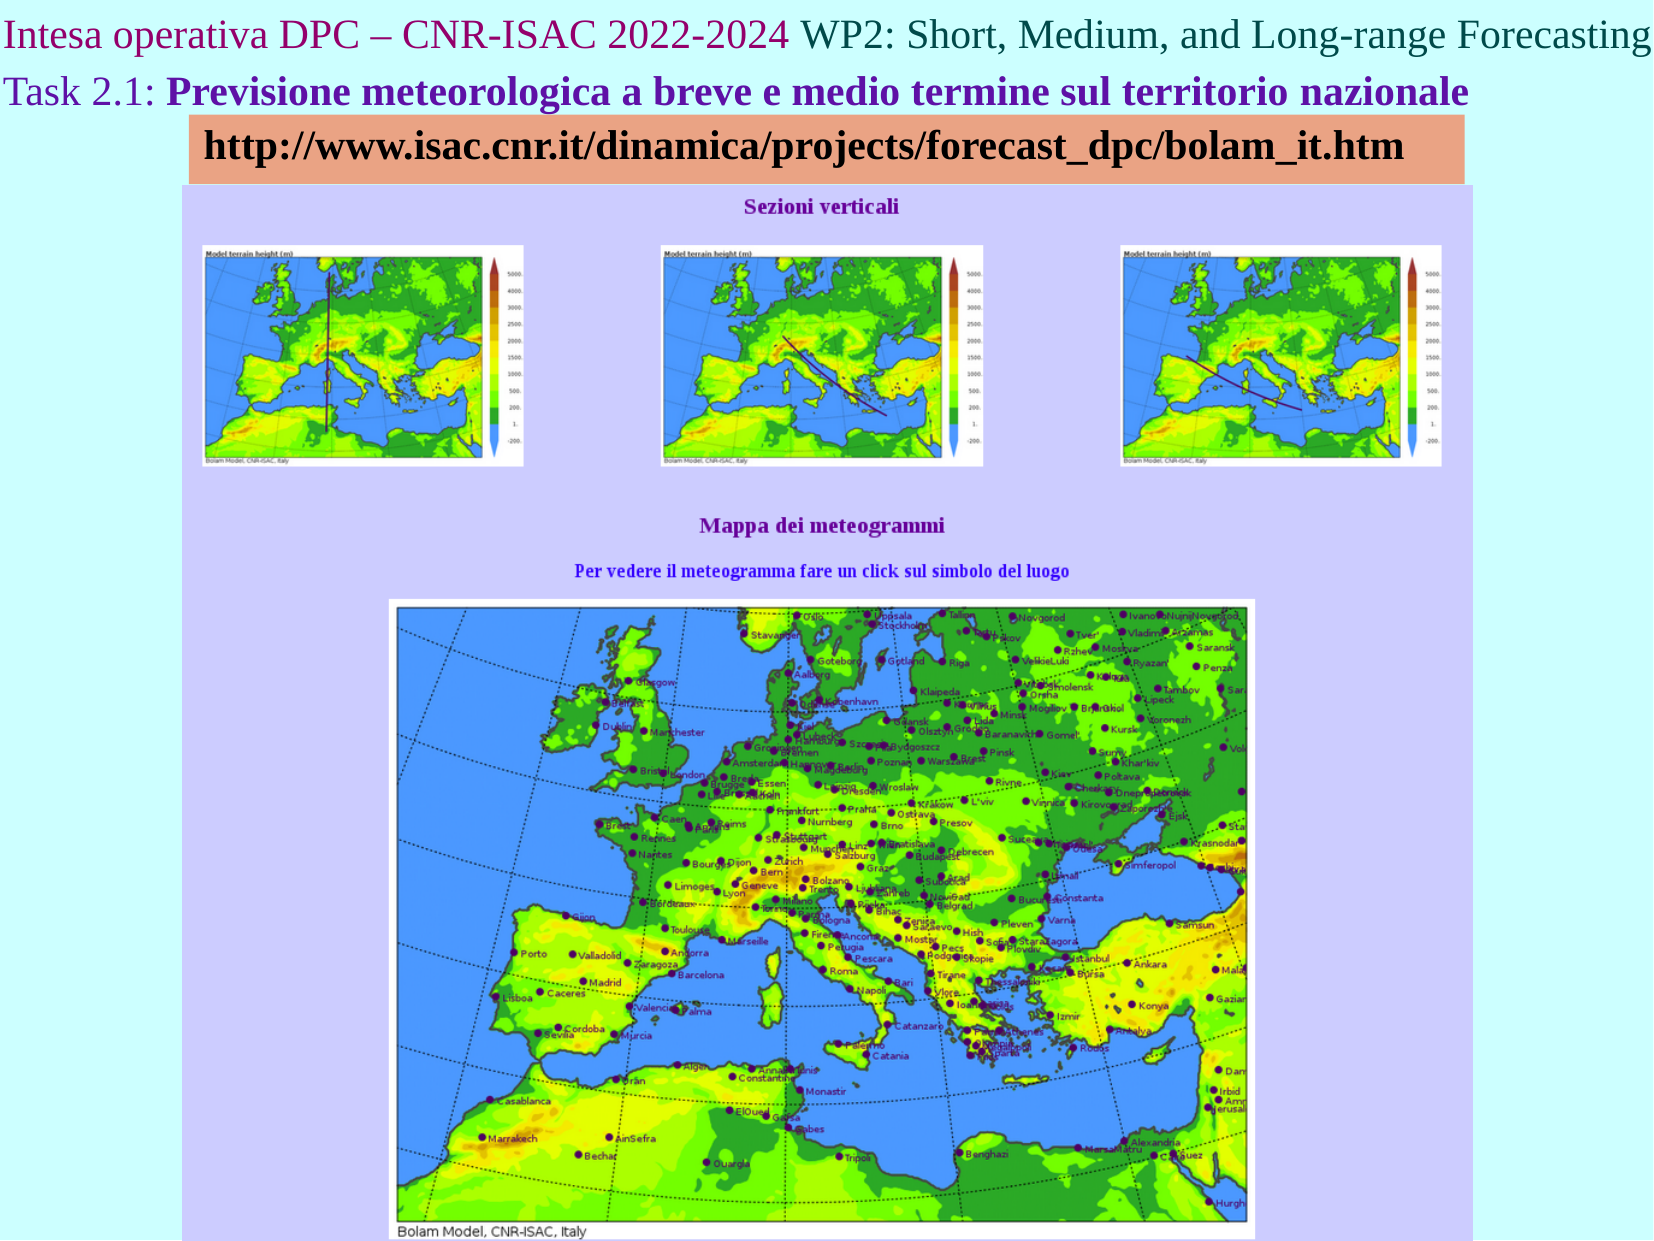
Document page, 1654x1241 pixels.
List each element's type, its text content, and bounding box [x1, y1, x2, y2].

picture [182, 185, 1473, 1241]
text_box http://www.isac.cnr.it/dinamica/projects/forecast_dpc/bolam_it.htm [188, 114, 1465, 185]
text_box Intesa operativa DPC – CNR-ISAC 2022-2024 WP2: Short, Medium, and Long-range Forecasting Task 2.1: Previsione meteorologica a breve e medio termine sul territorio nazionale [0, 8, 1654, 154]
